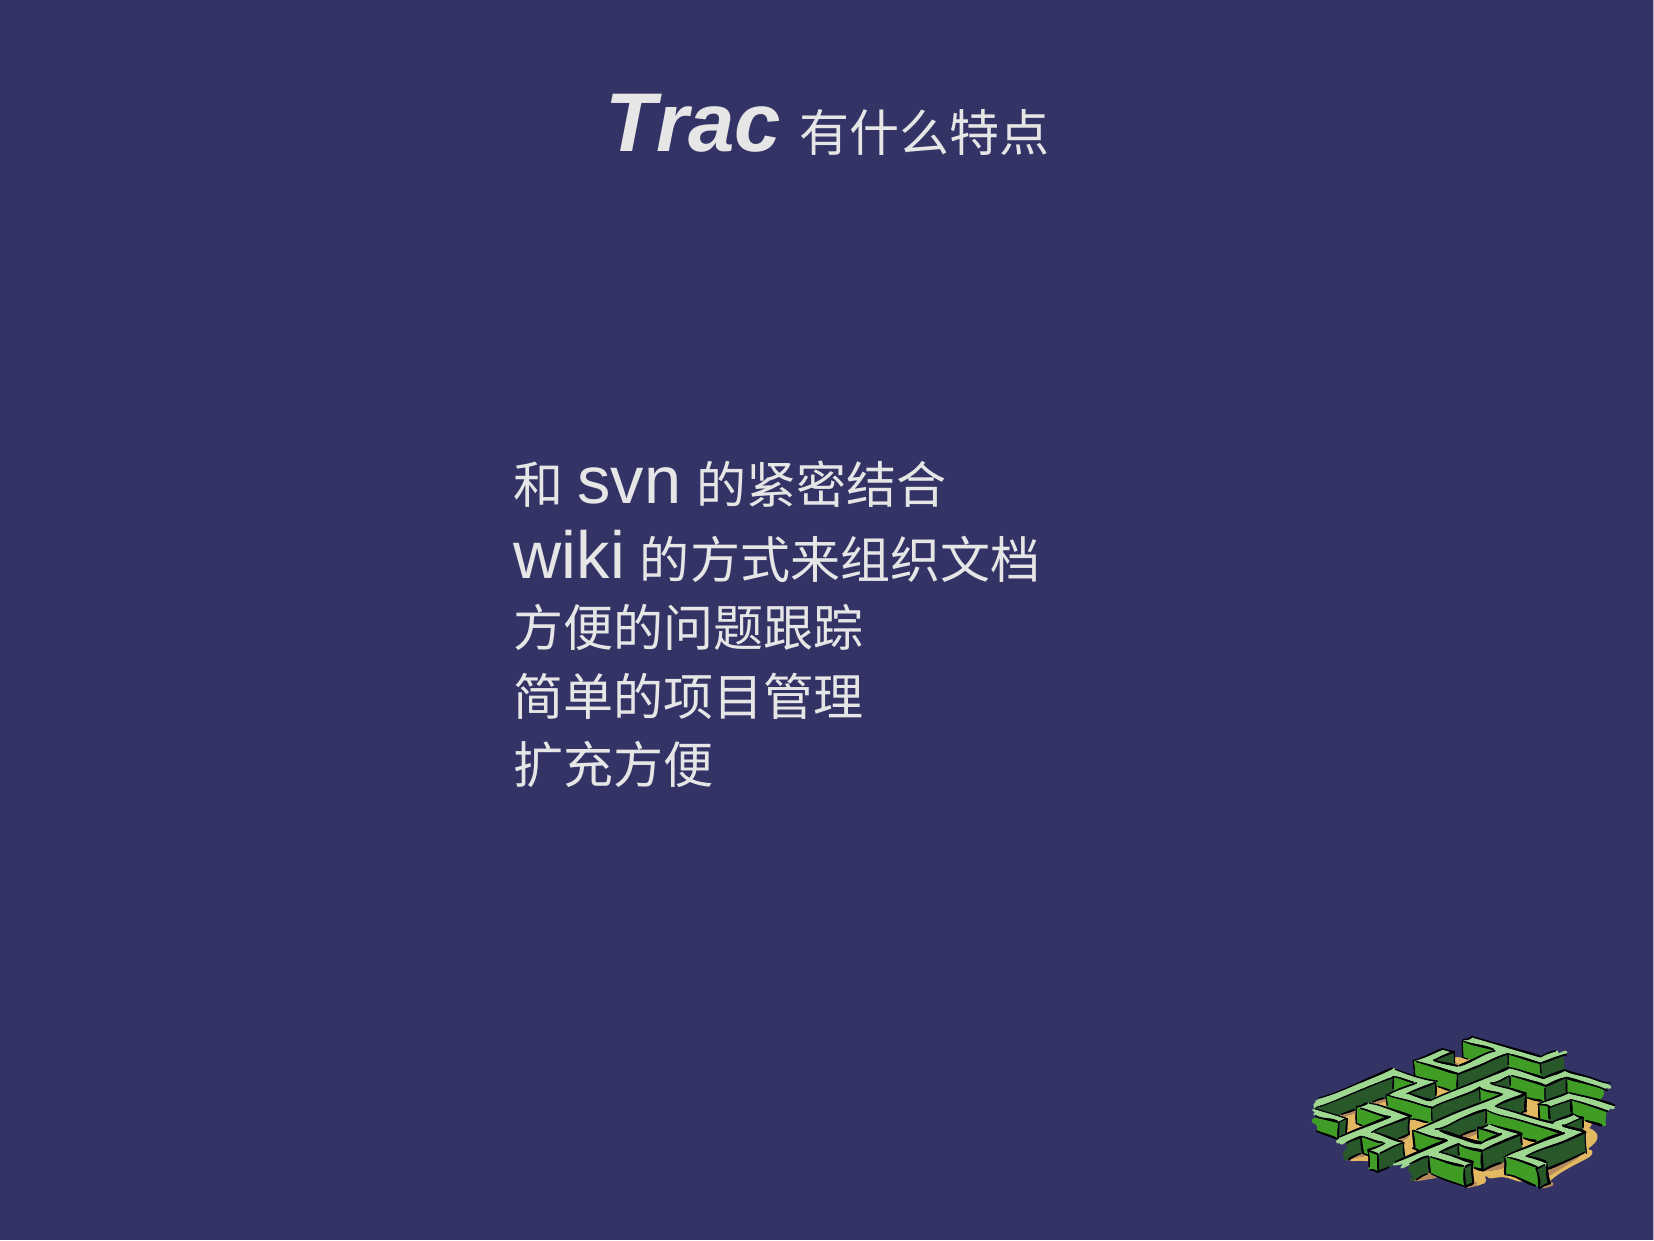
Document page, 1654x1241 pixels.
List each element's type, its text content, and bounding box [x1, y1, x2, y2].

title Trac有什么特点 [121, 19, 1534, 227]
list 和svn的紧密结合 wiki的方式来组织文档 方便的问题跟踪 简单的项目管理 扩充方便 [501, 442, 1570, 1147]
